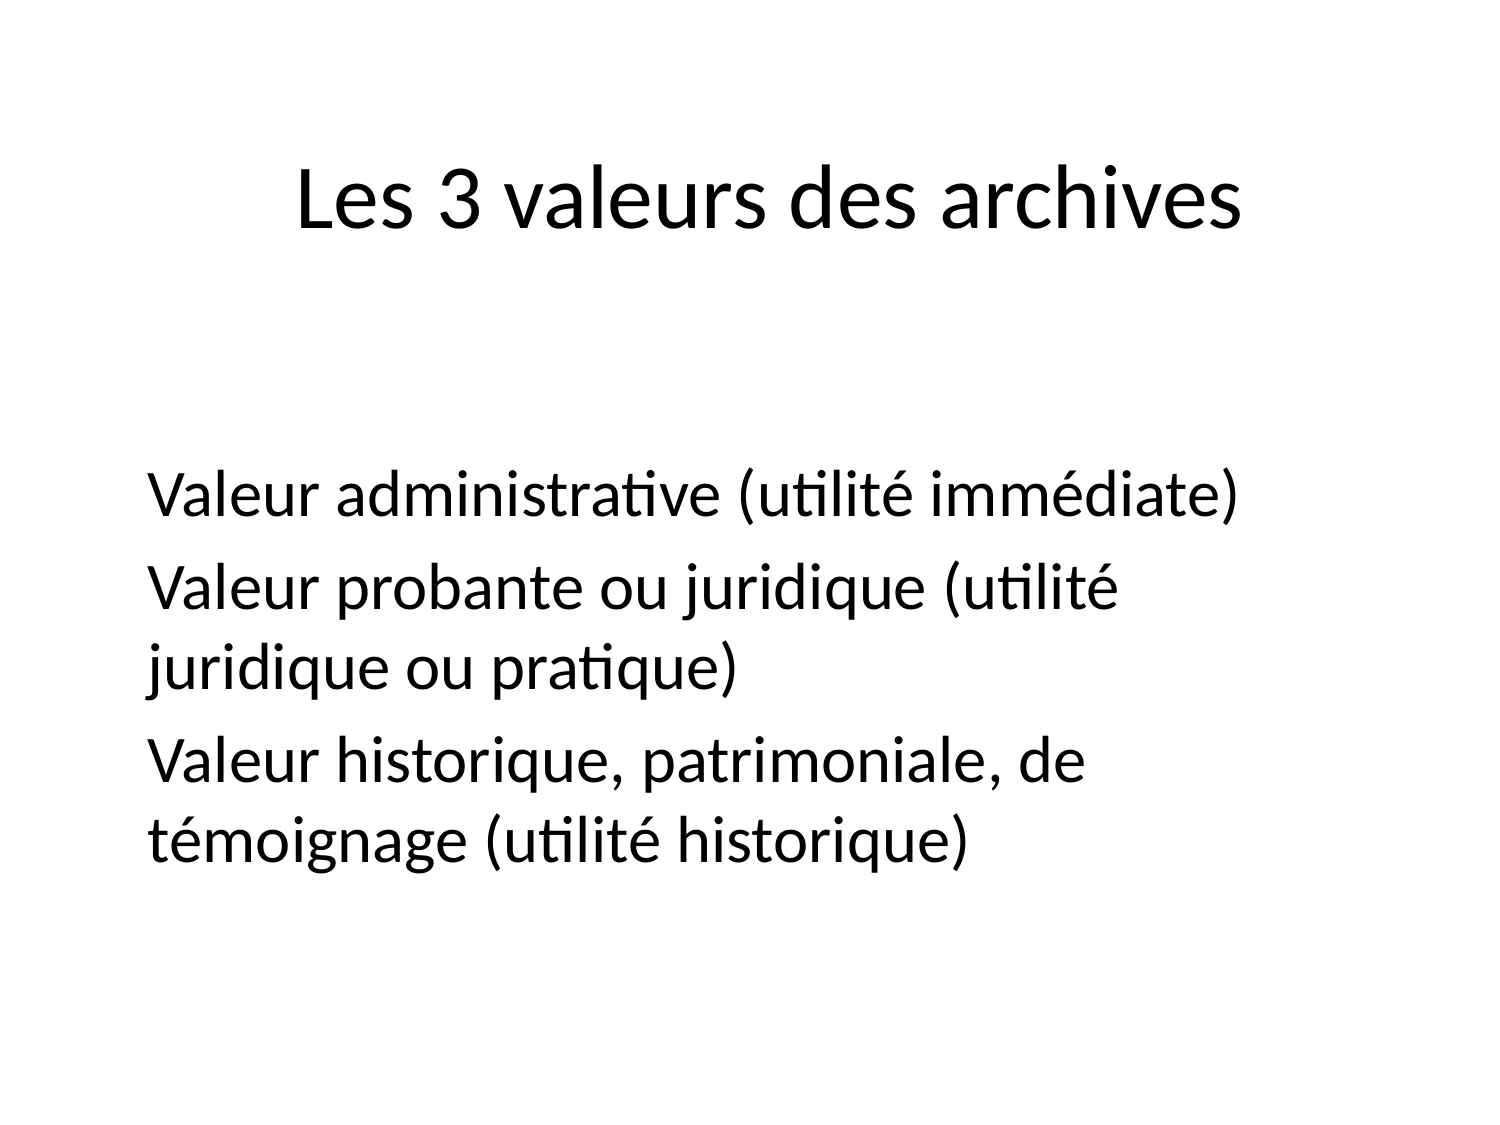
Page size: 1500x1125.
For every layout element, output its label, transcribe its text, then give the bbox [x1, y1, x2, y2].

subtitle Valeur administrative (utilité immédiate) Valeur probante ou juridique (utilité juridique ou pratique) Valeur historique, patrimoniale, de témoignage (utilité historique) [147, 366, 1364, 827]
title Les 3 valeurs des archives [142, 59, 1417, 325]
